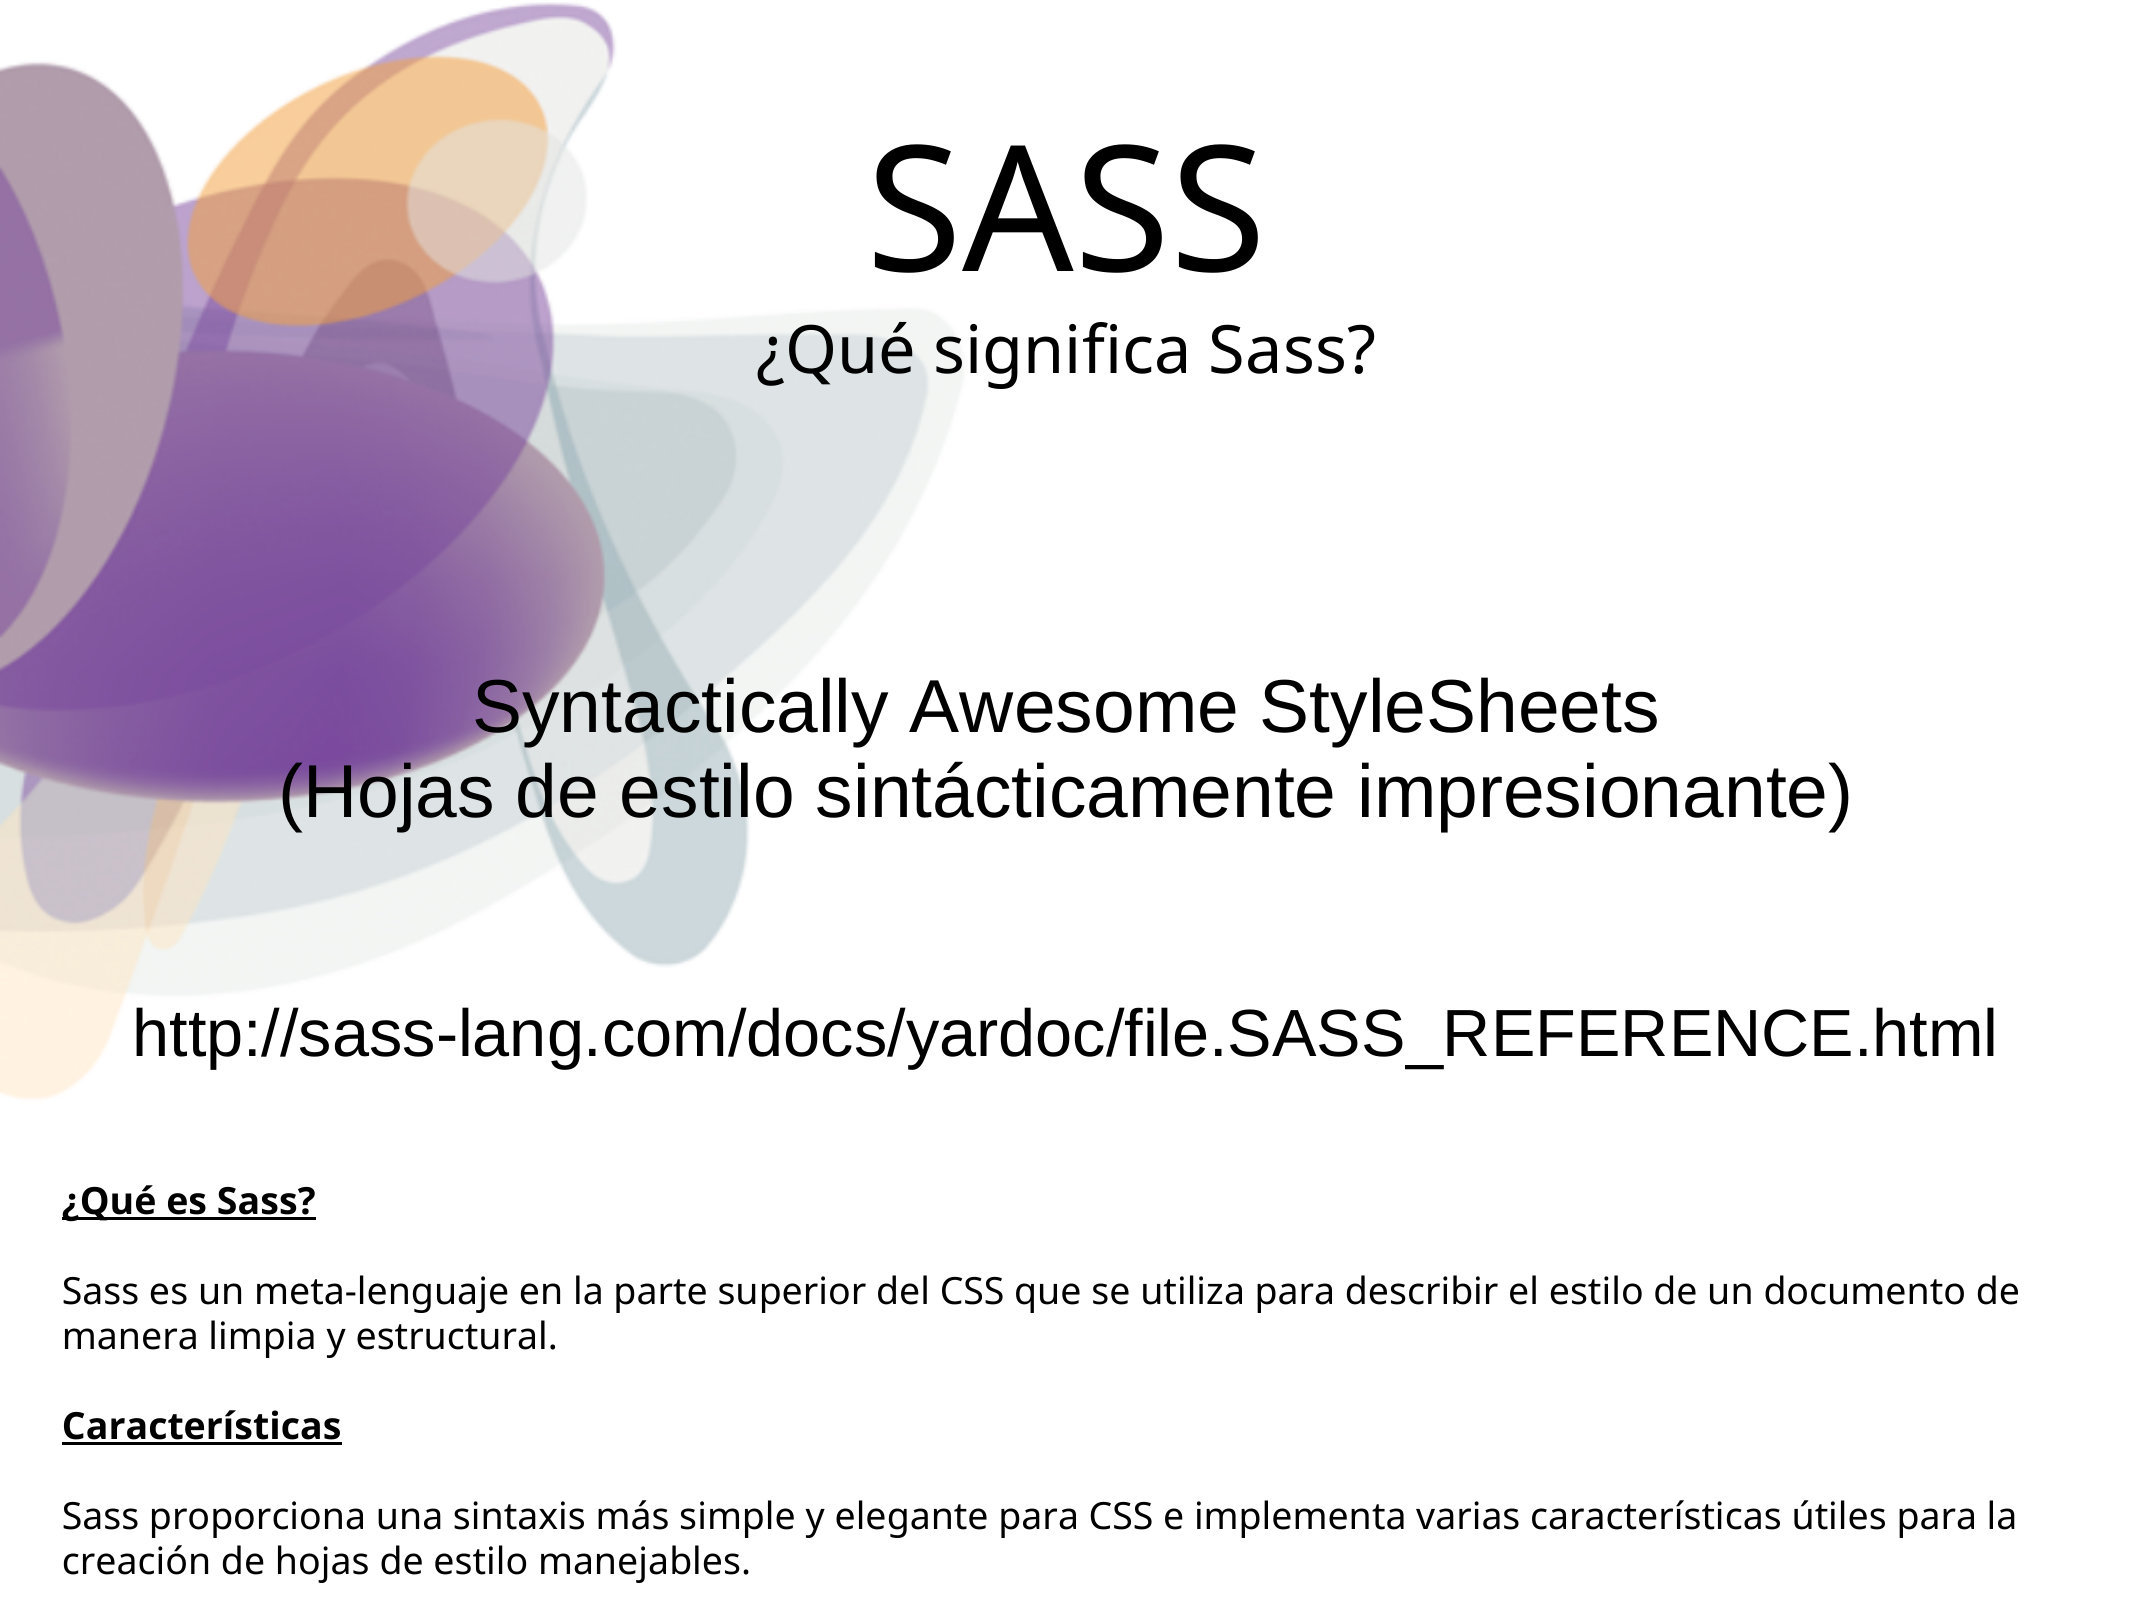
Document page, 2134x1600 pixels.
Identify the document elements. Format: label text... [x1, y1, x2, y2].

text_box ¿Qué es Sass? Sass es un meta-lenguaje en la parte superior del CSS que se utiliza para describir el estilo de un documento de manera limpia y estructural. Características Sass proporciona una sintaxis más simple y elegante para CSS e implementa varias características útiles para la creación de hojas de estilo manejables. [47, 1169, 2103, 1590]
picture [0, 0, 2134, 573]
text_box Syntactically Awesome StyleSheets (Hojas de estilo sintácticamente impresionante) http://sass-lang.com/docs/yardoc/file.SASS_REFERENCE.html [0, 573, 2134, 1265]
picture [0, 1265, 2134, 1600]
text_box SASS ¿Qué significa Sass? [208, 41, 1926, 442]
